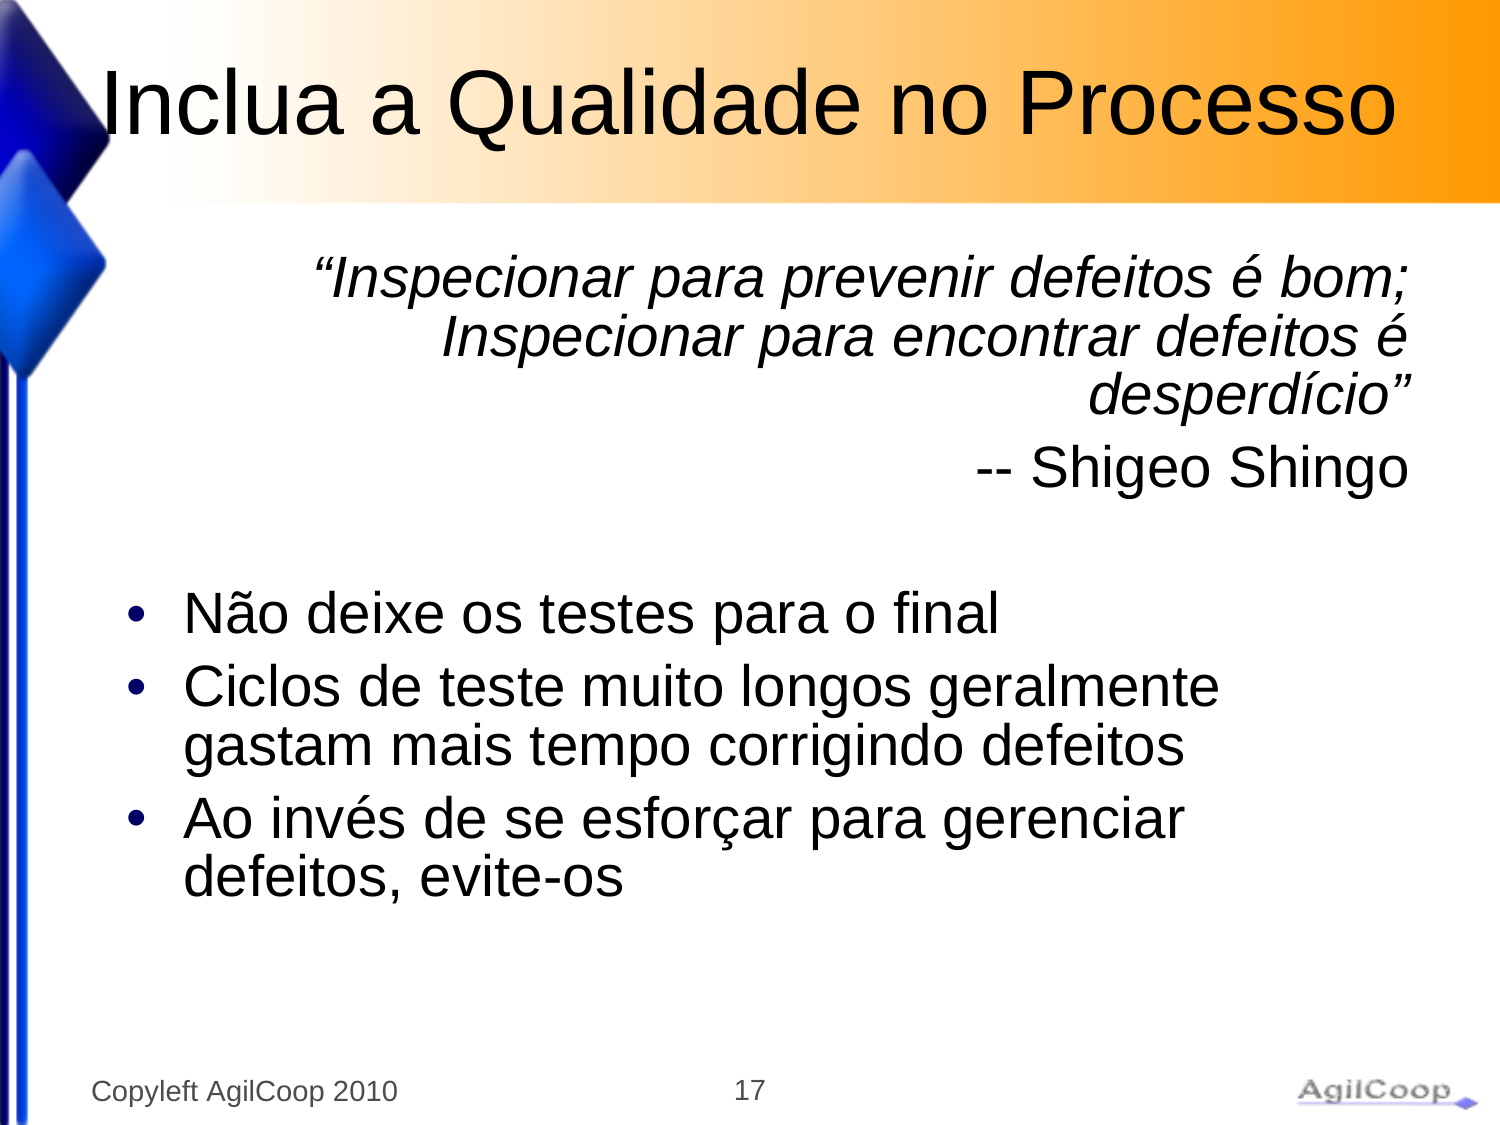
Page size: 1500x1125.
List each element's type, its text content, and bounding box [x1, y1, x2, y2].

title Inclua a Qualidade no Processo [75, 8, 1426, 197]
list “Inspecionar para prevenir defeitos é bom; Inspecionar para encontrar defeitos é desperdício” -- Shigeo Shingo Não deixe os testes para o final Ciclos de teste muito longos geralmente gastam mais tempo corrigindo defeitos Ao invés de se esforçar para gerenciar defeitos, evite-os [112, 243, 1425, 1006]
picture [0, 0, 1500, 1125]
